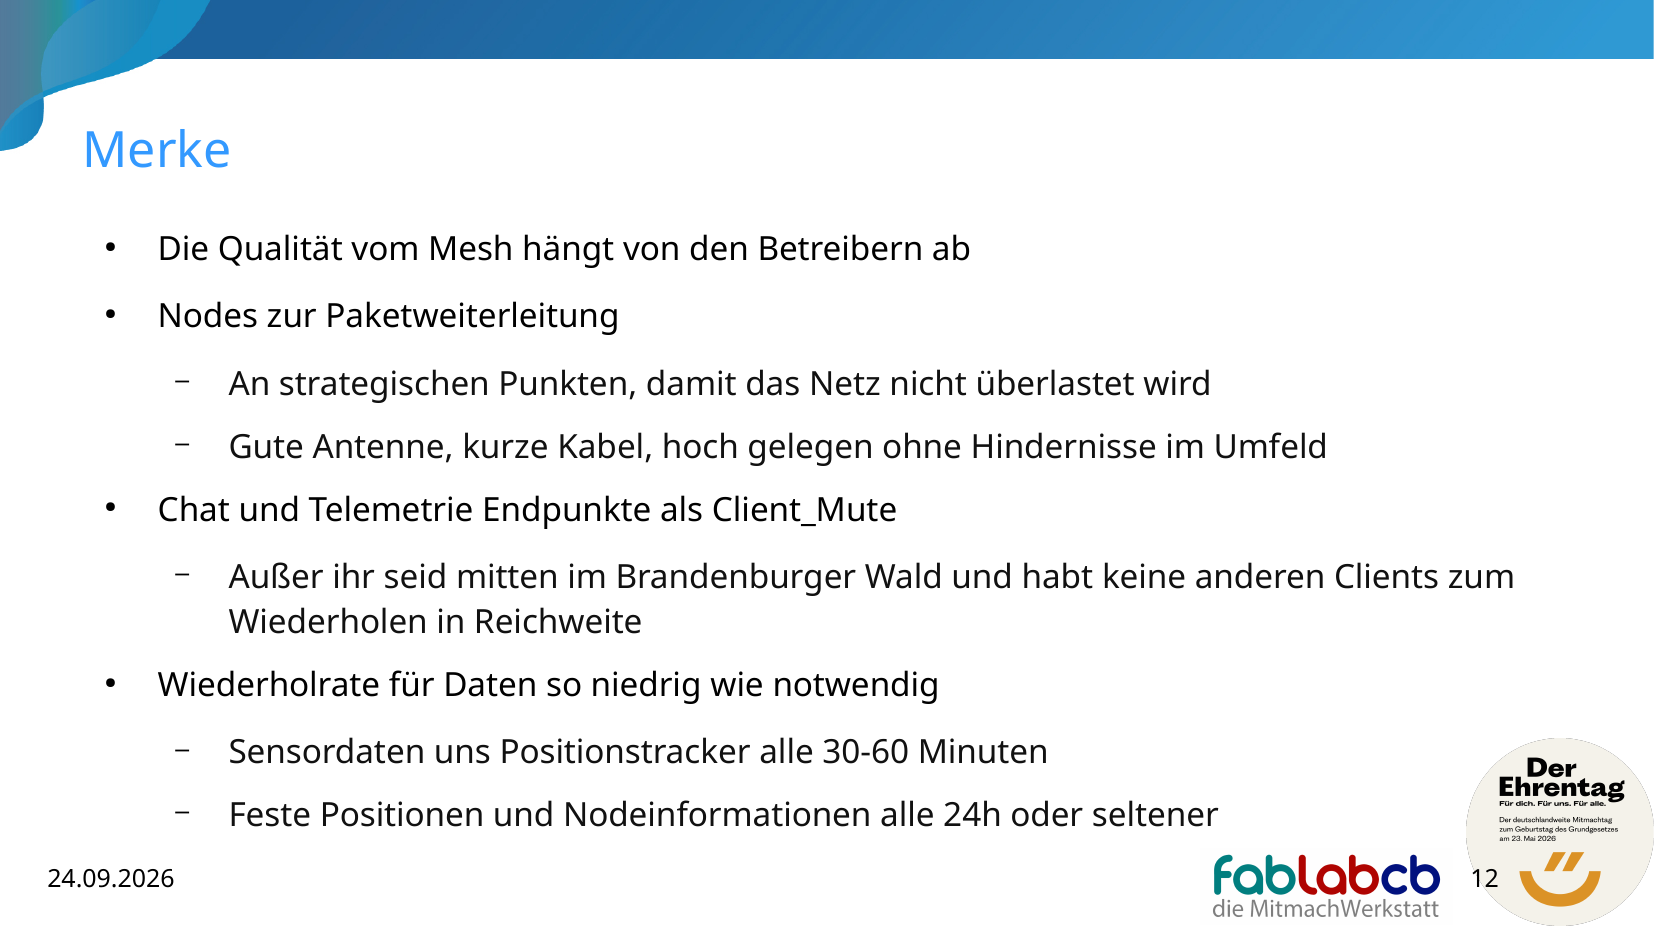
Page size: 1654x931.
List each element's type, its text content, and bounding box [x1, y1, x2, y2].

title Merke [82, 99, 1571, 197]
picture [0, 0, 1654, 931]
list Die Qualität vom Mesh hängt von den Betreibern ab Nodes zur Paketweiterleitung An strategischen Punkten, damit das Netz nicht überlastet wird Gute Antenne, kurze Kabel, hoch gelegen ohne Hindernisse im Umfeld Chat und Telemetrie Endpunkte als Client_Mute Außer ihr seid mitten im Brandenburger Wald und habt keine anderen Clients zum Wiederholen in Reichweite Wiederholrate für Daten so niedrig wie notwendig Sensordaten uns Positionstracker alle 30-60 Minuten Feste Positionen und Nodeinformationen alle 24h oder seltener [86, 225, 1576, 826]
